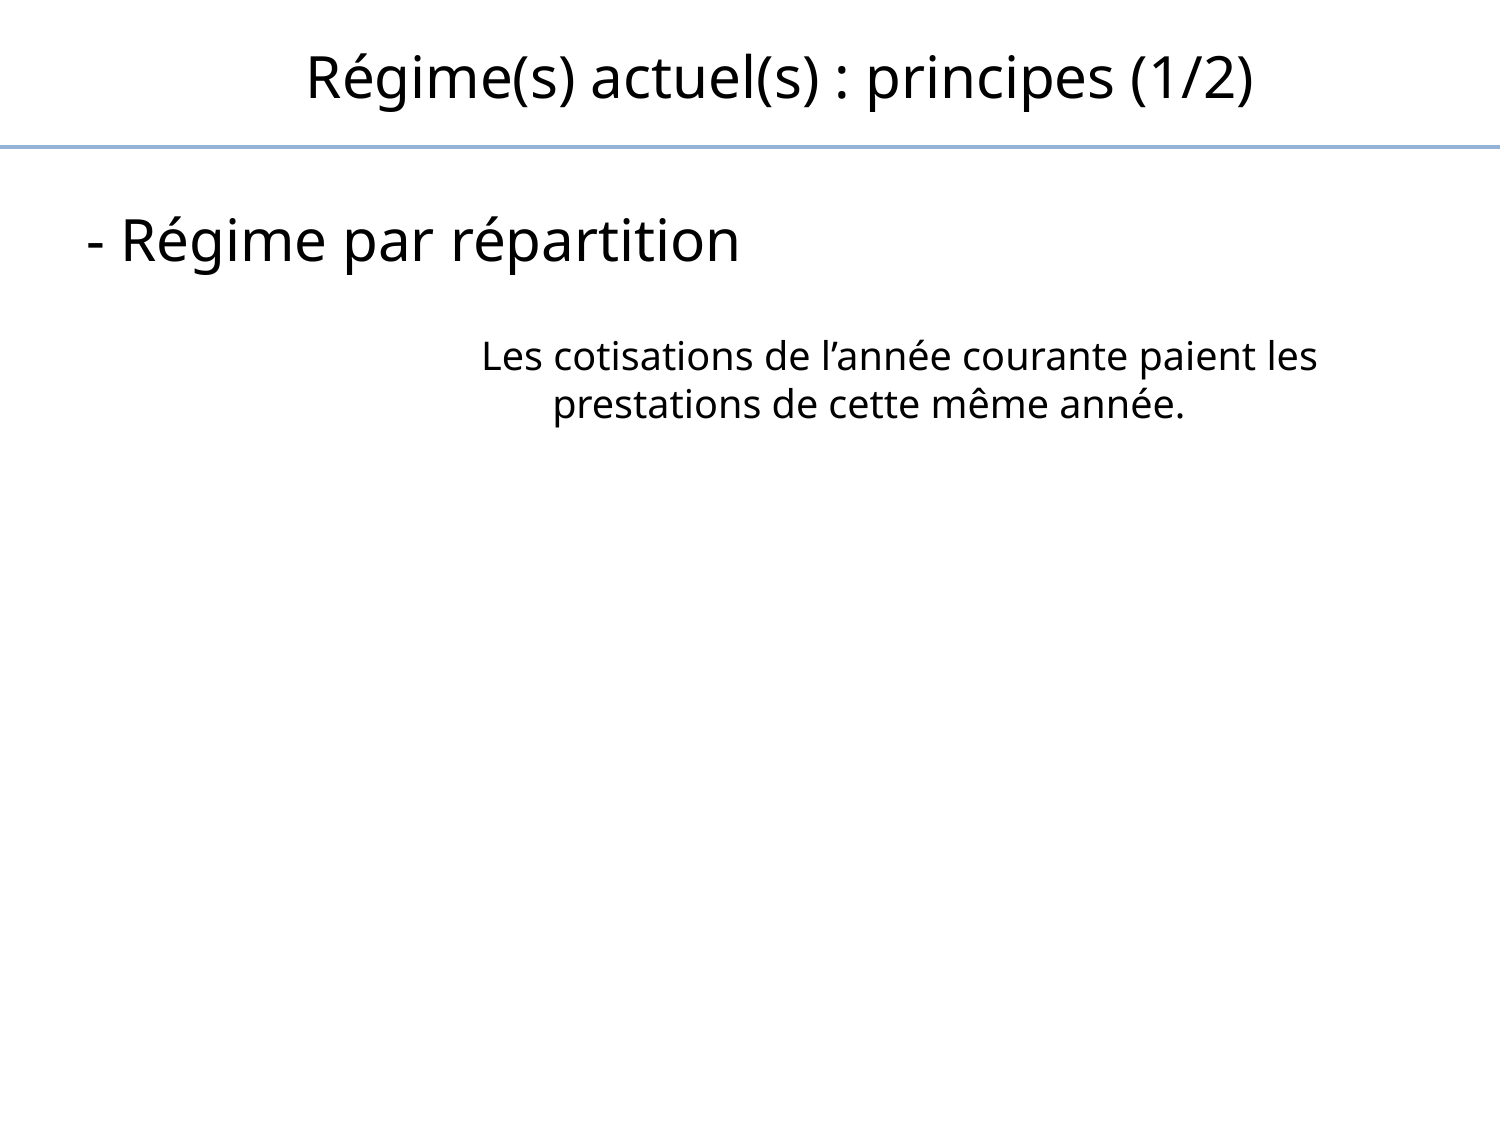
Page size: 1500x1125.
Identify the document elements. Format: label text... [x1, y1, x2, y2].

text_box Les cotisations de l’année courante paient les prestations de cette même année. [407, 323, 1393, 434]
text_box Régime(s) actuel(s) : principes (1/2) [172, 32, 1403, 118]
text_box - Régime par répartition [50, 195, 779, 281]
